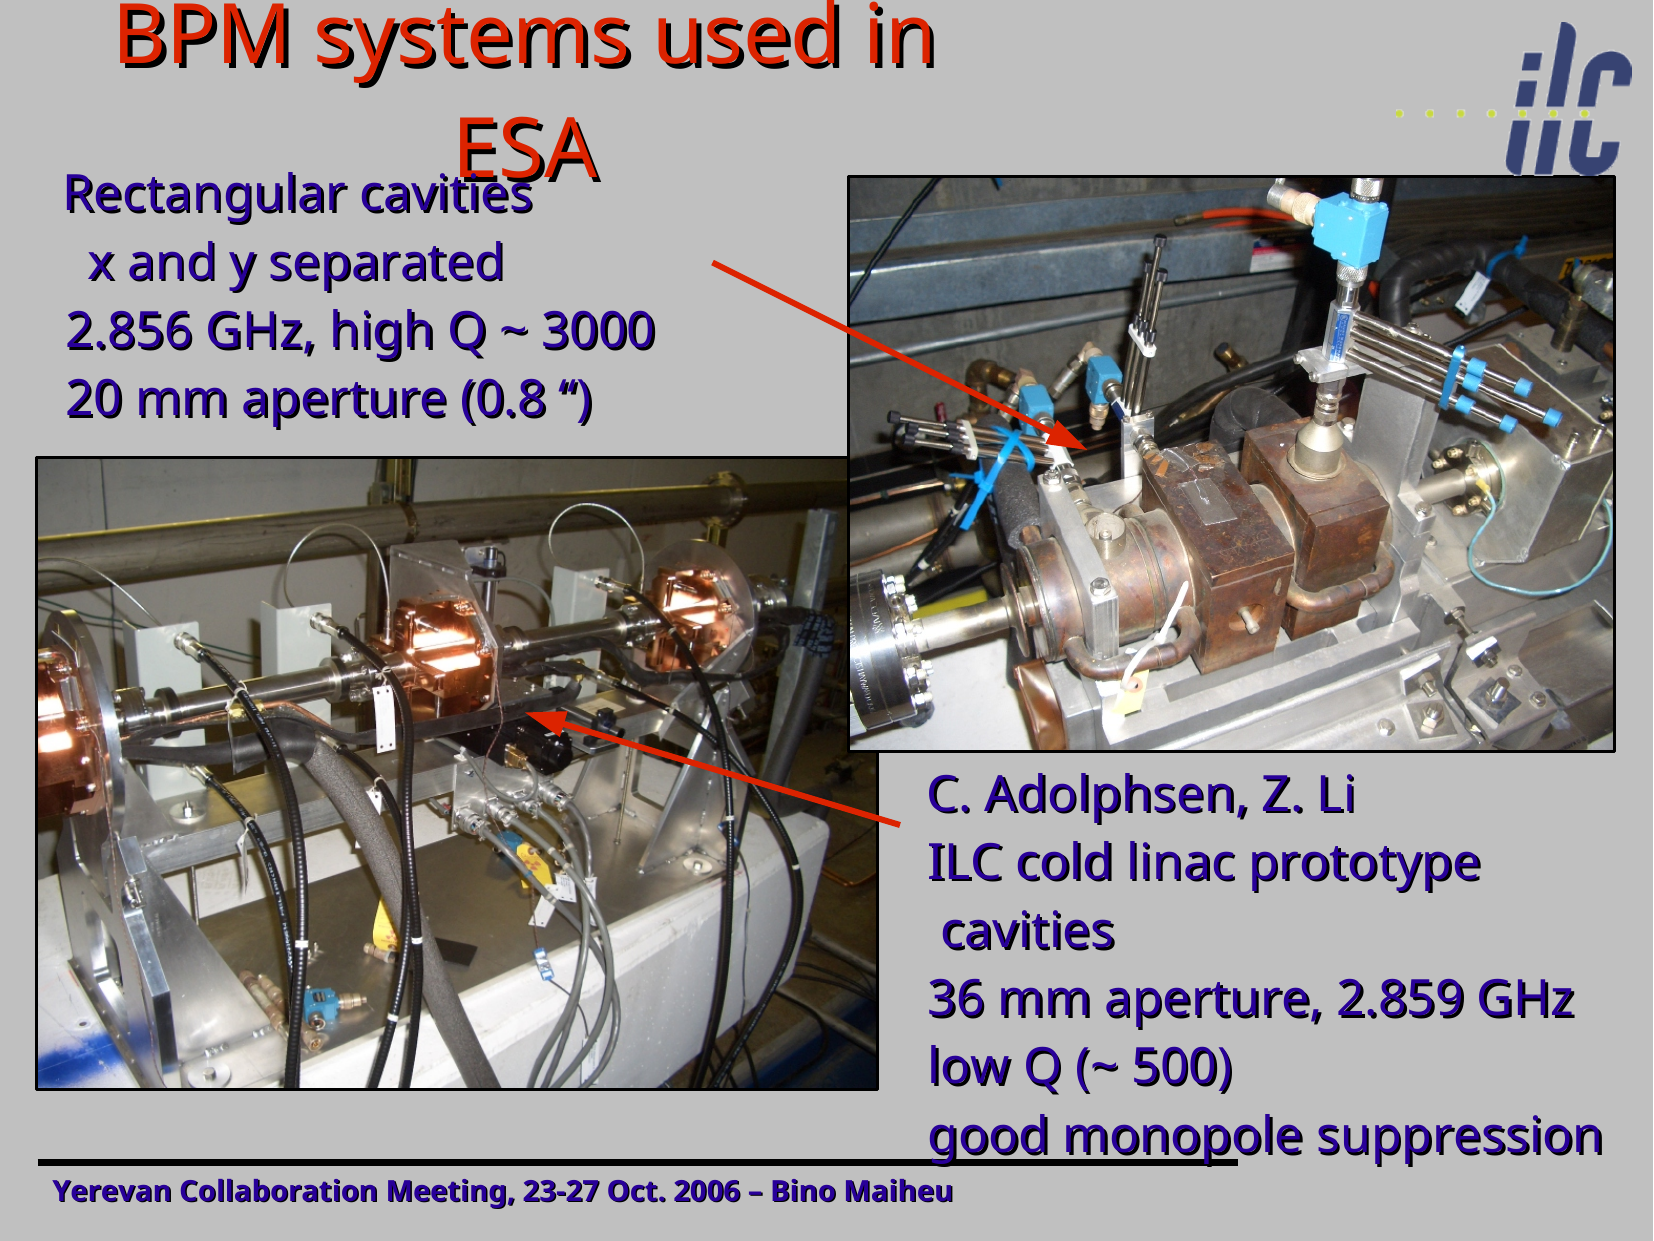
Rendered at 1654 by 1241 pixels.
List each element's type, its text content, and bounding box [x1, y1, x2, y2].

picture [849, 178, 1613, 751]
picture [1396, 22, 1632, 176]
text_box Yerevan Collaboration Meeting, 23-27 Oct. 2006 – Bino Maiheu [37, 1162, 996, 1213]
text_box C. Adolphsen, Z. Li ILC cold linac prototype cavities 36 mm aperture, 2.859 GHz low Q (~ 500) good monopole suppression [900, 750, 1651, 1113]
text_box Rectangular cavities x and y separated 2.856 GHz, high Q ~ 3000 20 mm aperture (0.8 “) [37, 150, 826, 397]
title BPM systems used in ESA [37, 37, 1013, 140]
picture [37, 458, 877, 1088]
